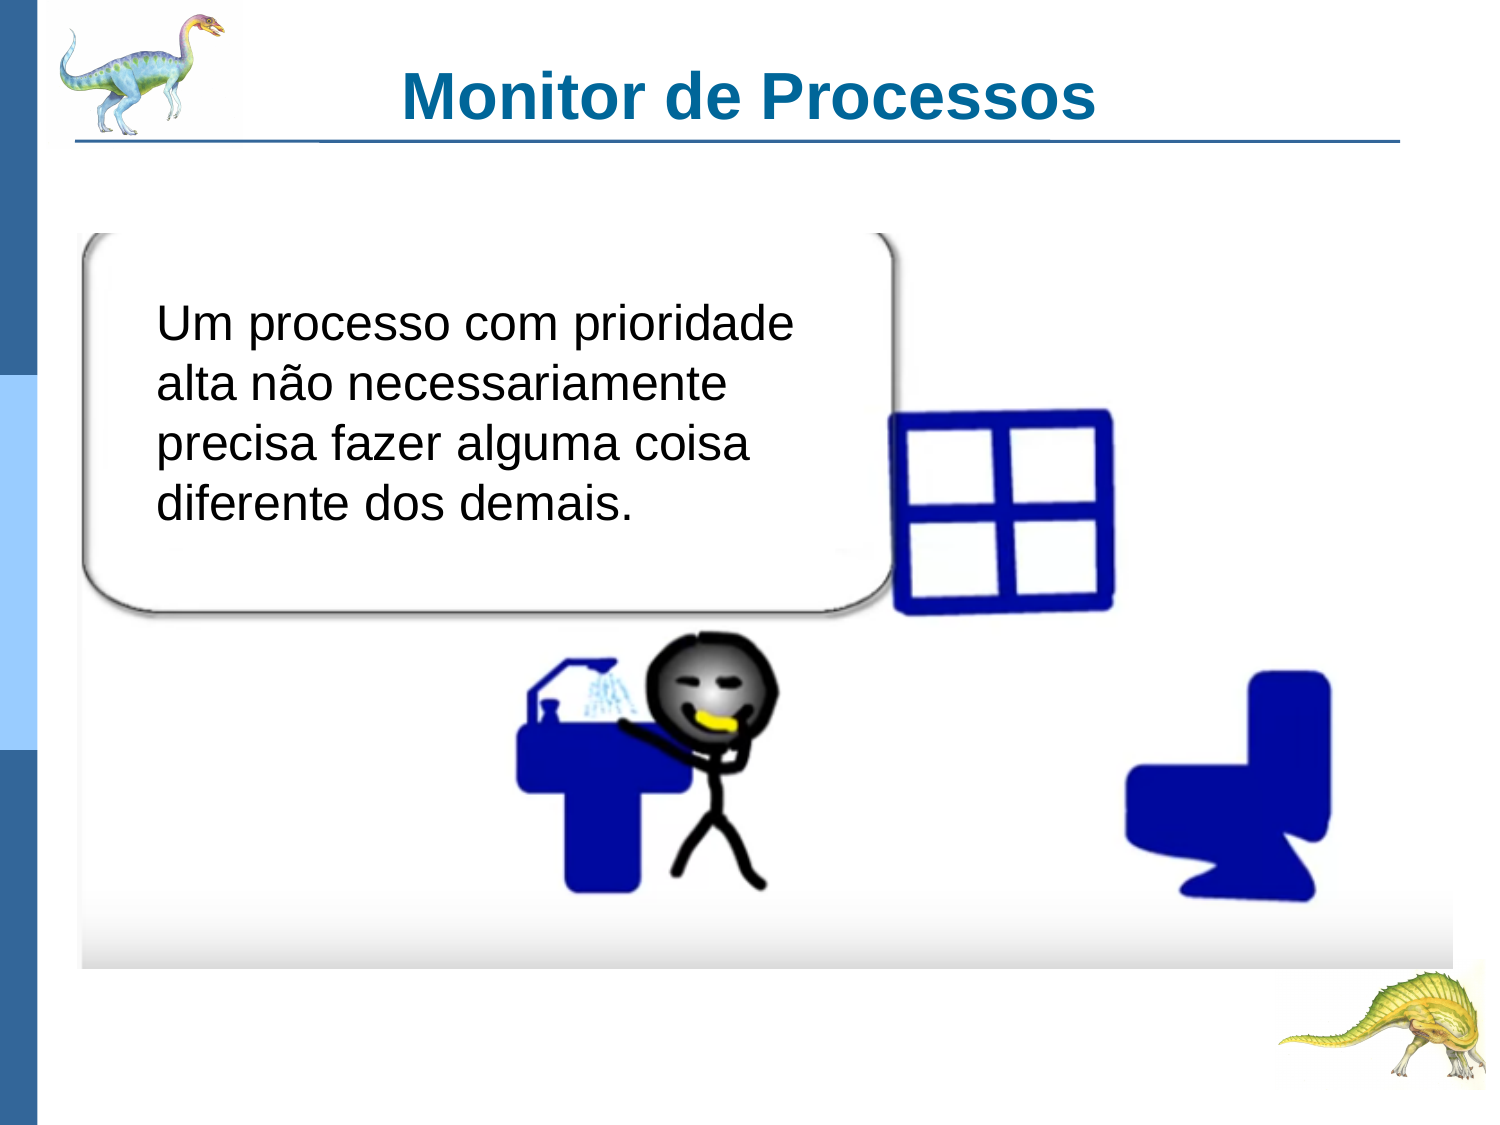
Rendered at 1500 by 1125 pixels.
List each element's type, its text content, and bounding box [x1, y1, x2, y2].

picture [77, 233, 1486, 1090]
picture [46, 0, 243, 149]
text_box Monitor de Processos [75, 45, 1426, 141]
text_box Um processo com prioridade alta não necessariamente precisa fazer alguma coisa diferente dos demais. [141, 283, 839, 539]
